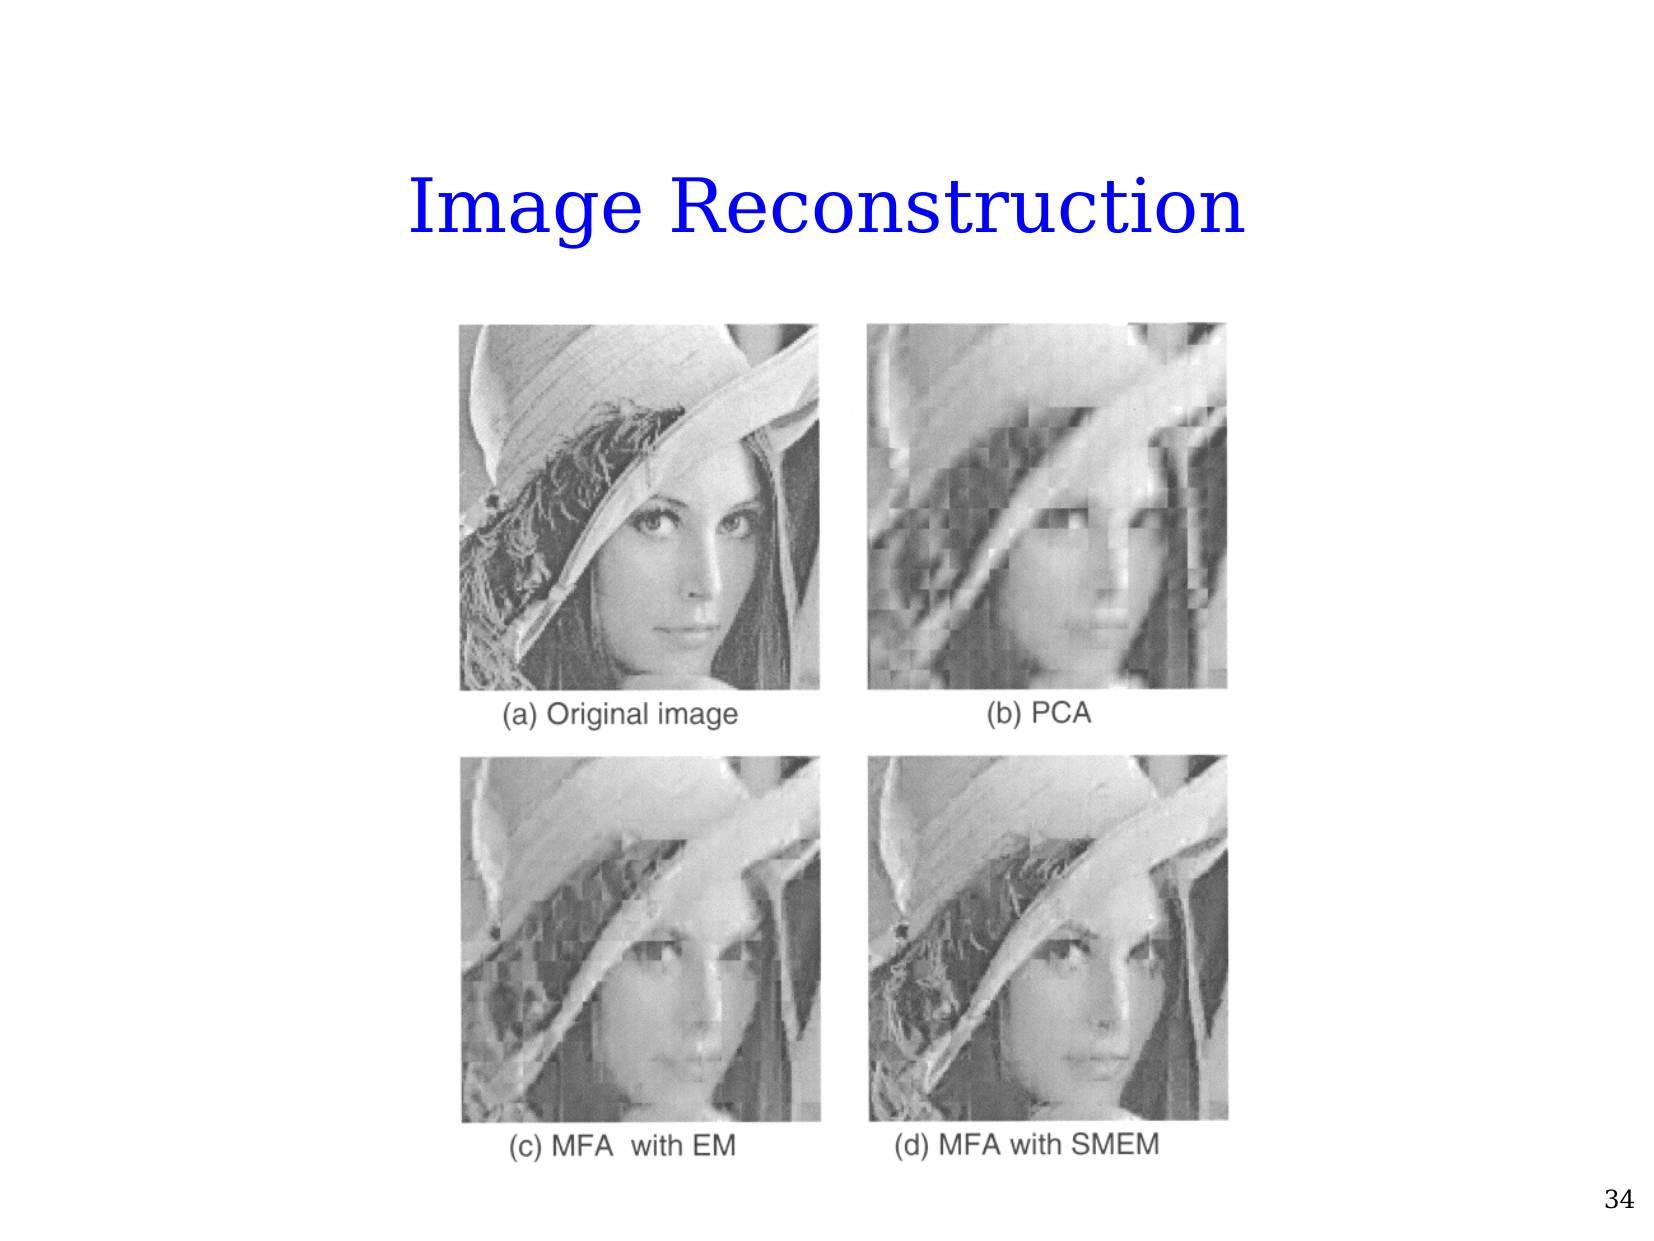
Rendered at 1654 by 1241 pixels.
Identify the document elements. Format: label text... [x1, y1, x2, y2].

title Image Reconstruction [121, 102, 1534, 311]
picture [448, 317, 1231, 1172]
